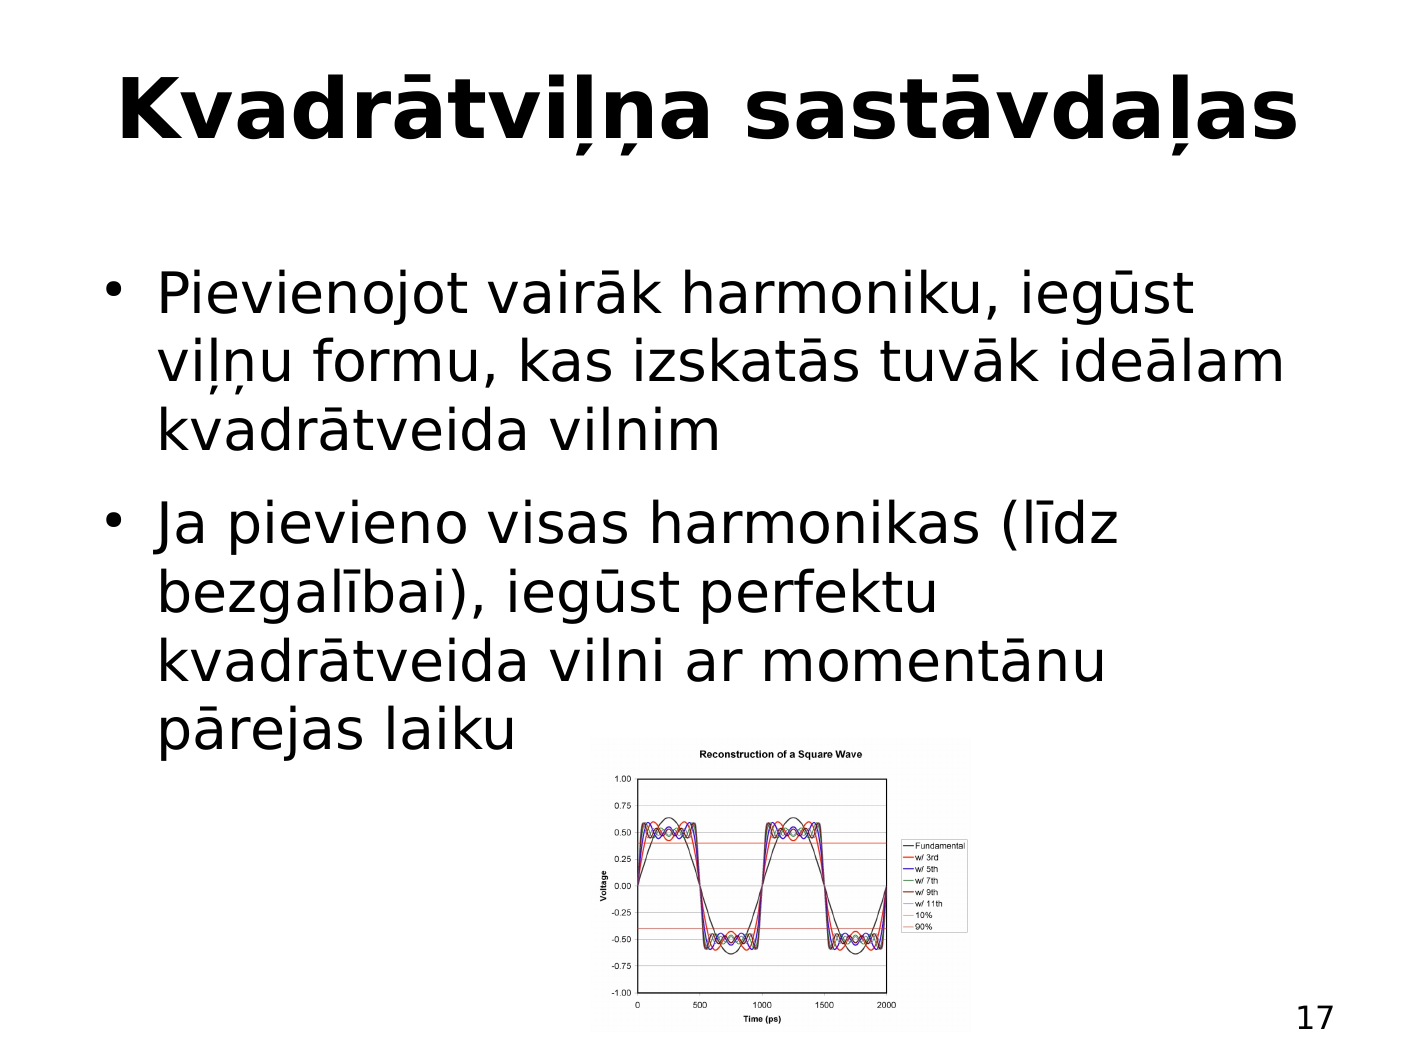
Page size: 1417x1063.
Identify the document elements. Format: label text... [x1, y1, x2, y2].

title Kvadrātviļņa sastāvdaļas [70, 42, 1346, 168]
list Pievienojot vairāk harmoniku, iegūst viļņu formu, kas izskatās tuvāk ideālam kvadrātveida vilnim Ja pievieno visas harmonikas (līdz bezgalībai), iegūst perfektu kvadrātveida vilni ar momentānu pārejas laiku [70, 248, 1346, 543]
picture [590, 738, 971, 1033]
